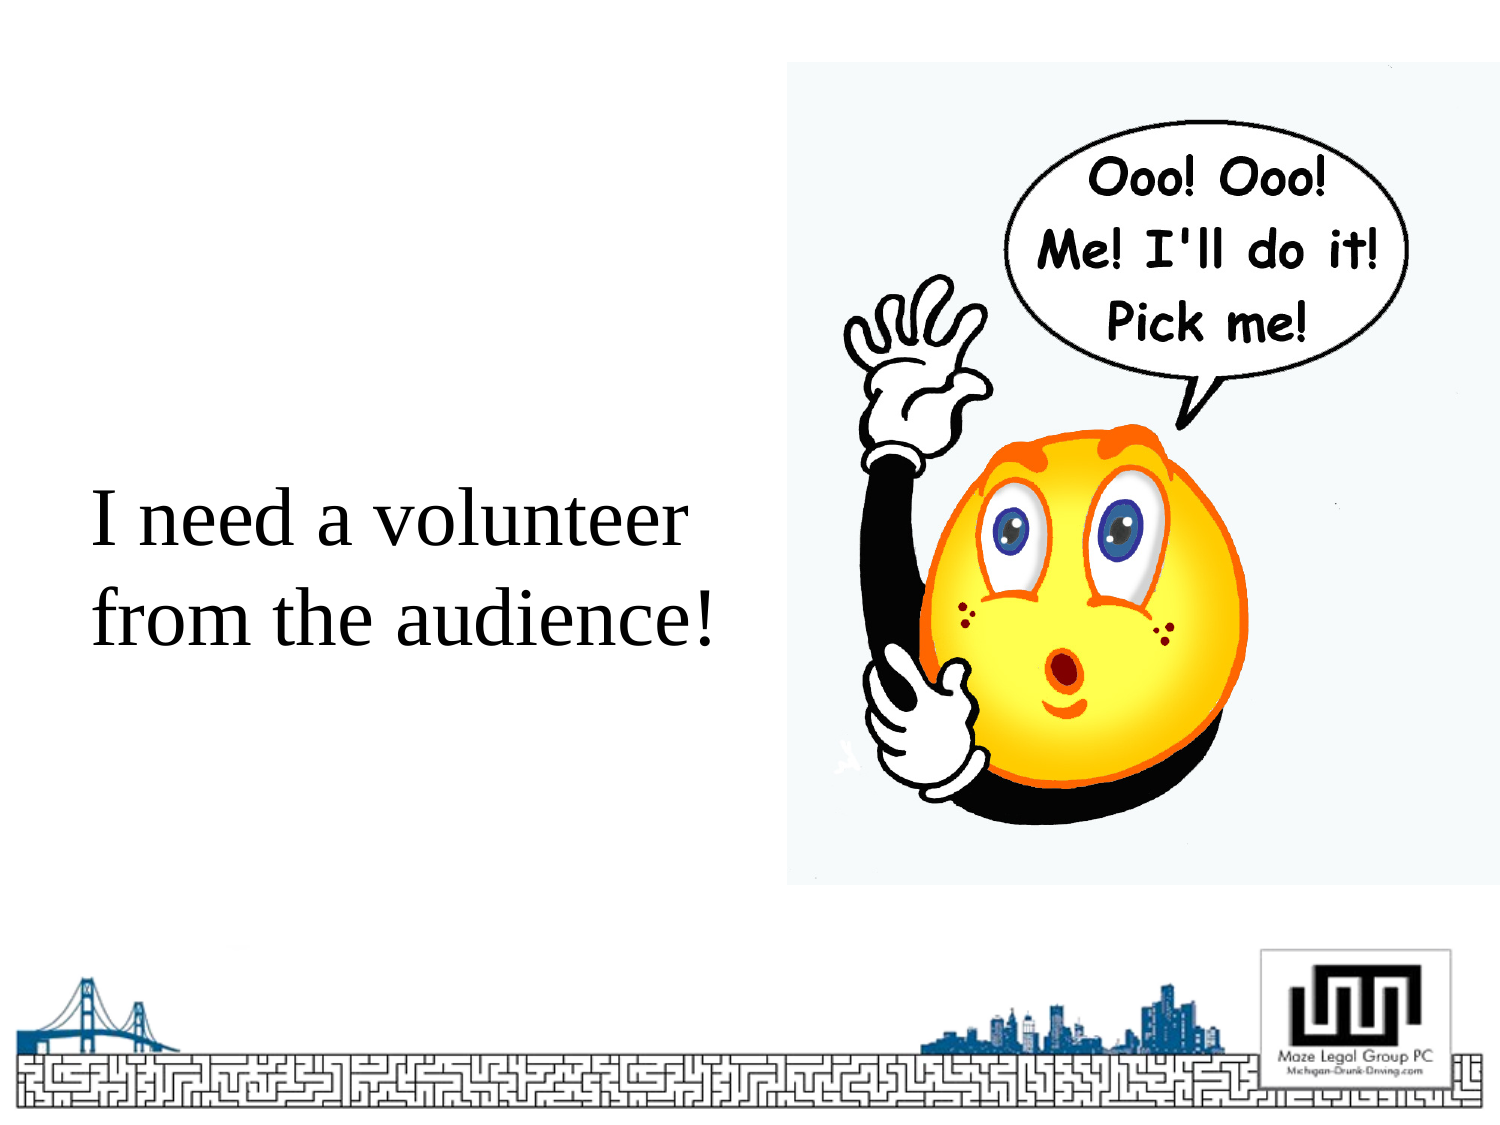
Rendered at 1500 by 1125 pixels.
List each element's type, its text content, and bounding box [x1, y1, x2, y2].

picture [787, 62, 1500, 885]
text_box I need a volunteer from the audience! [75, 454, 751, 671]
